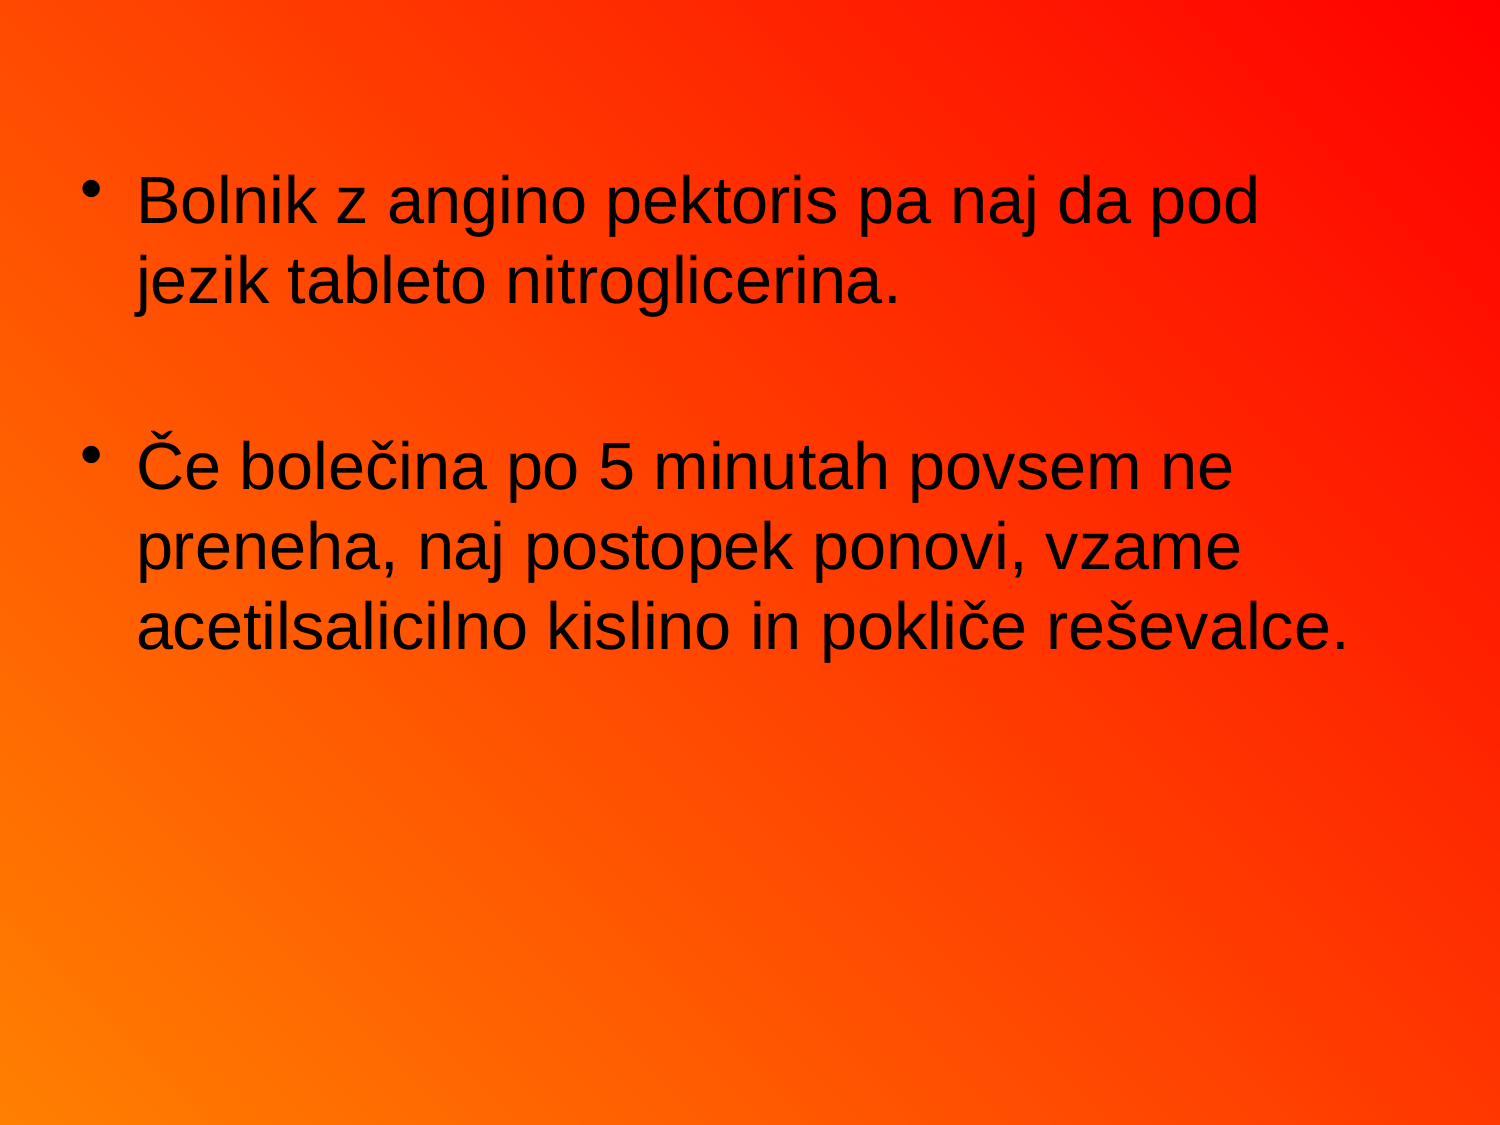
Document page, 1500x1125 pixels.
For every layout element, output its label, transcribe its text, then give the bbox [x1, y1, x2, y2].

list Bolnik z angino pektoris pa naj da pod jezik tableto nitroglicerina. Če bolečina po 5 minutah povsem ne preneha, naj postopek ponovi, vzame acetilsalicilno kislino in pokliče reševalce. [64, 148, 1425, 1005]
